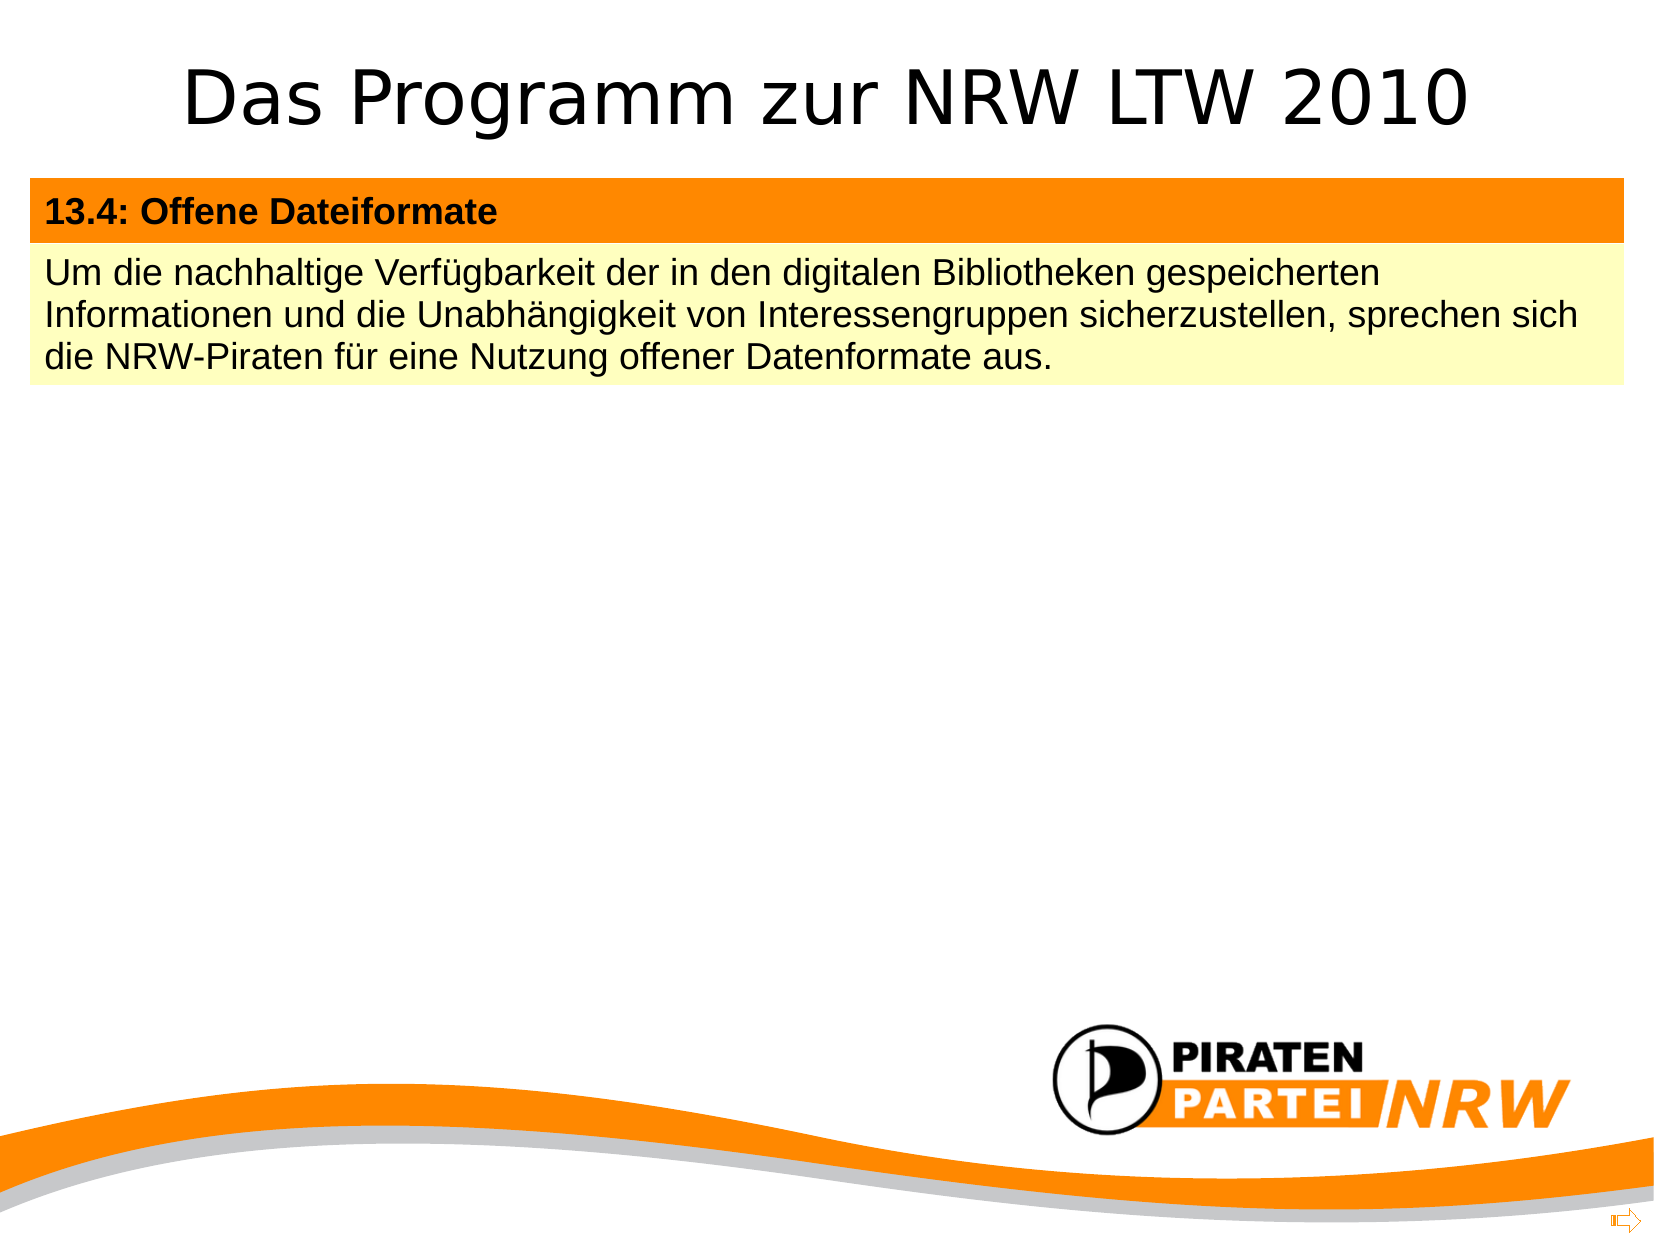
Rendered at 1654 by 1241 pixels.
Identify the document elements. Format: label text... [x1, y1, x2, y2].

title Das Programm zur NRW LTW 2010 [82, 54, 1571, 143]
table_cell Um die nachhaltige Verfügbarkeit der in den digitalen Bibliotheken gespeicherten Informationen und die Unabhängigkeit von Interessengruppen sicherzustellen, sprechen sich die NRW-Piraten für eine Nutzung offener Datenformate aus. [30, 244, 1624, 385]
picture [1045, 1021, 1579, 1140]
table_header 13.4: ﻿Offene Dateiformate [30, 178, 1624, 243]
